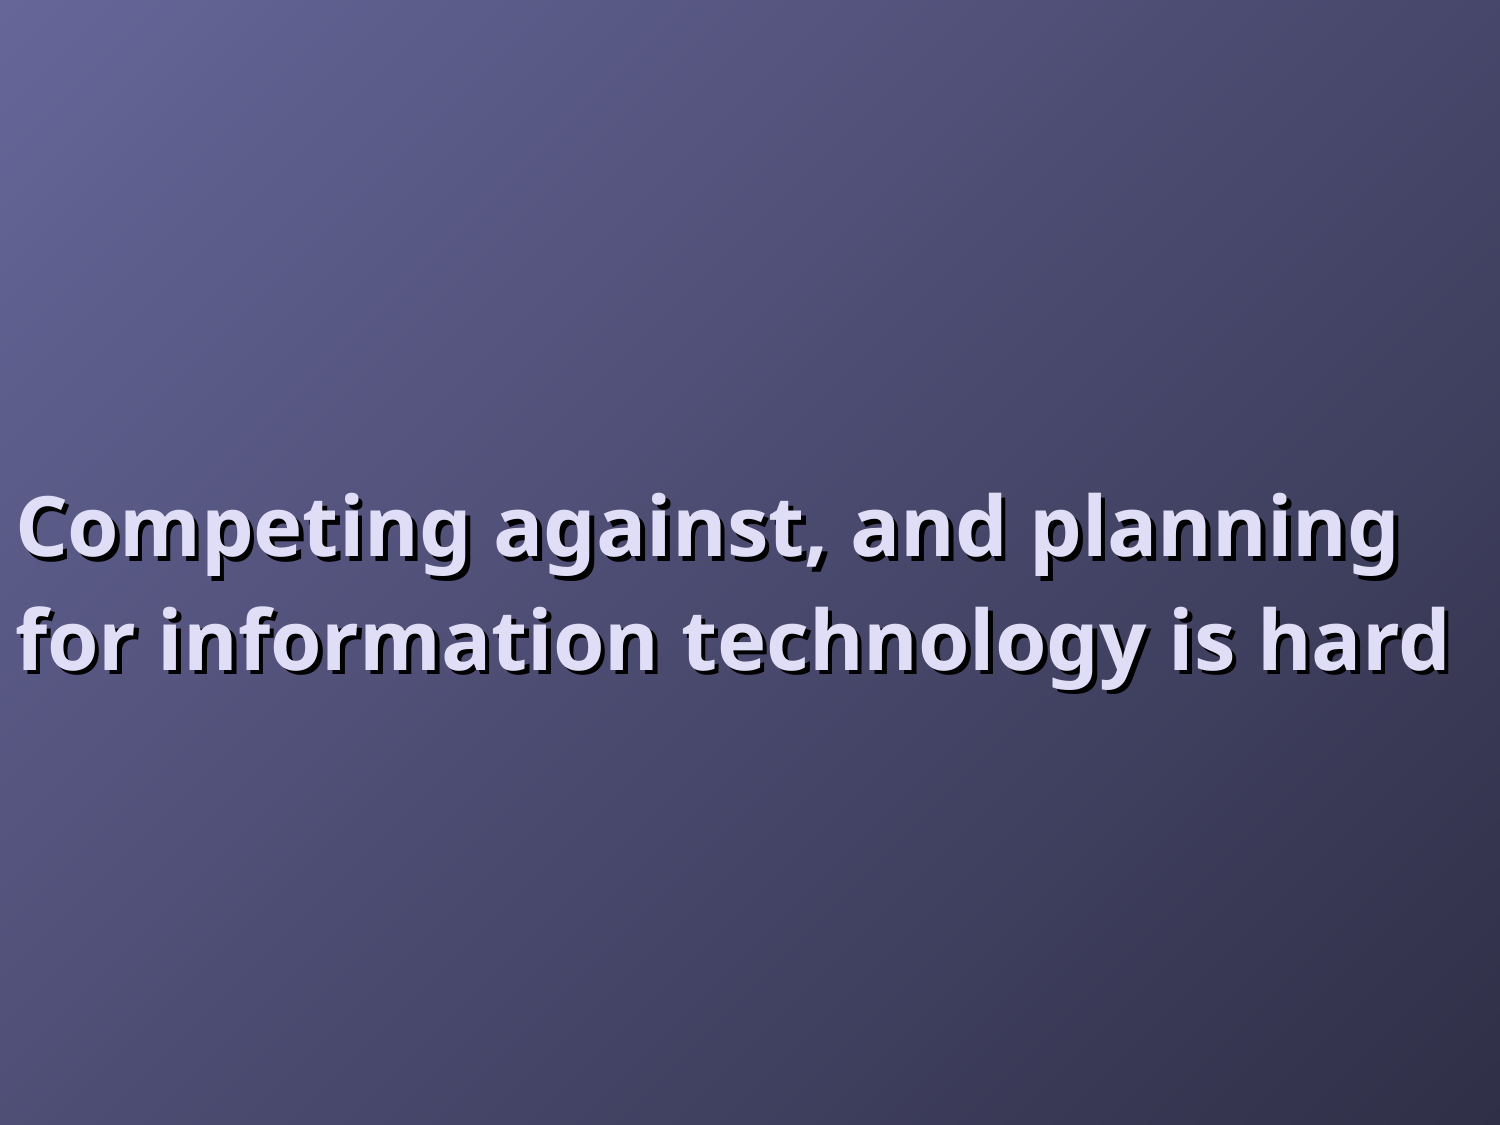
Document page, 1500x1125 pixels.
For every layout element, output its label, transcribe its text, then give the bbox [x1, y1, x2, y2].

title Competing against, and planning for information technology is hard [0, 473, 1500, 689]
